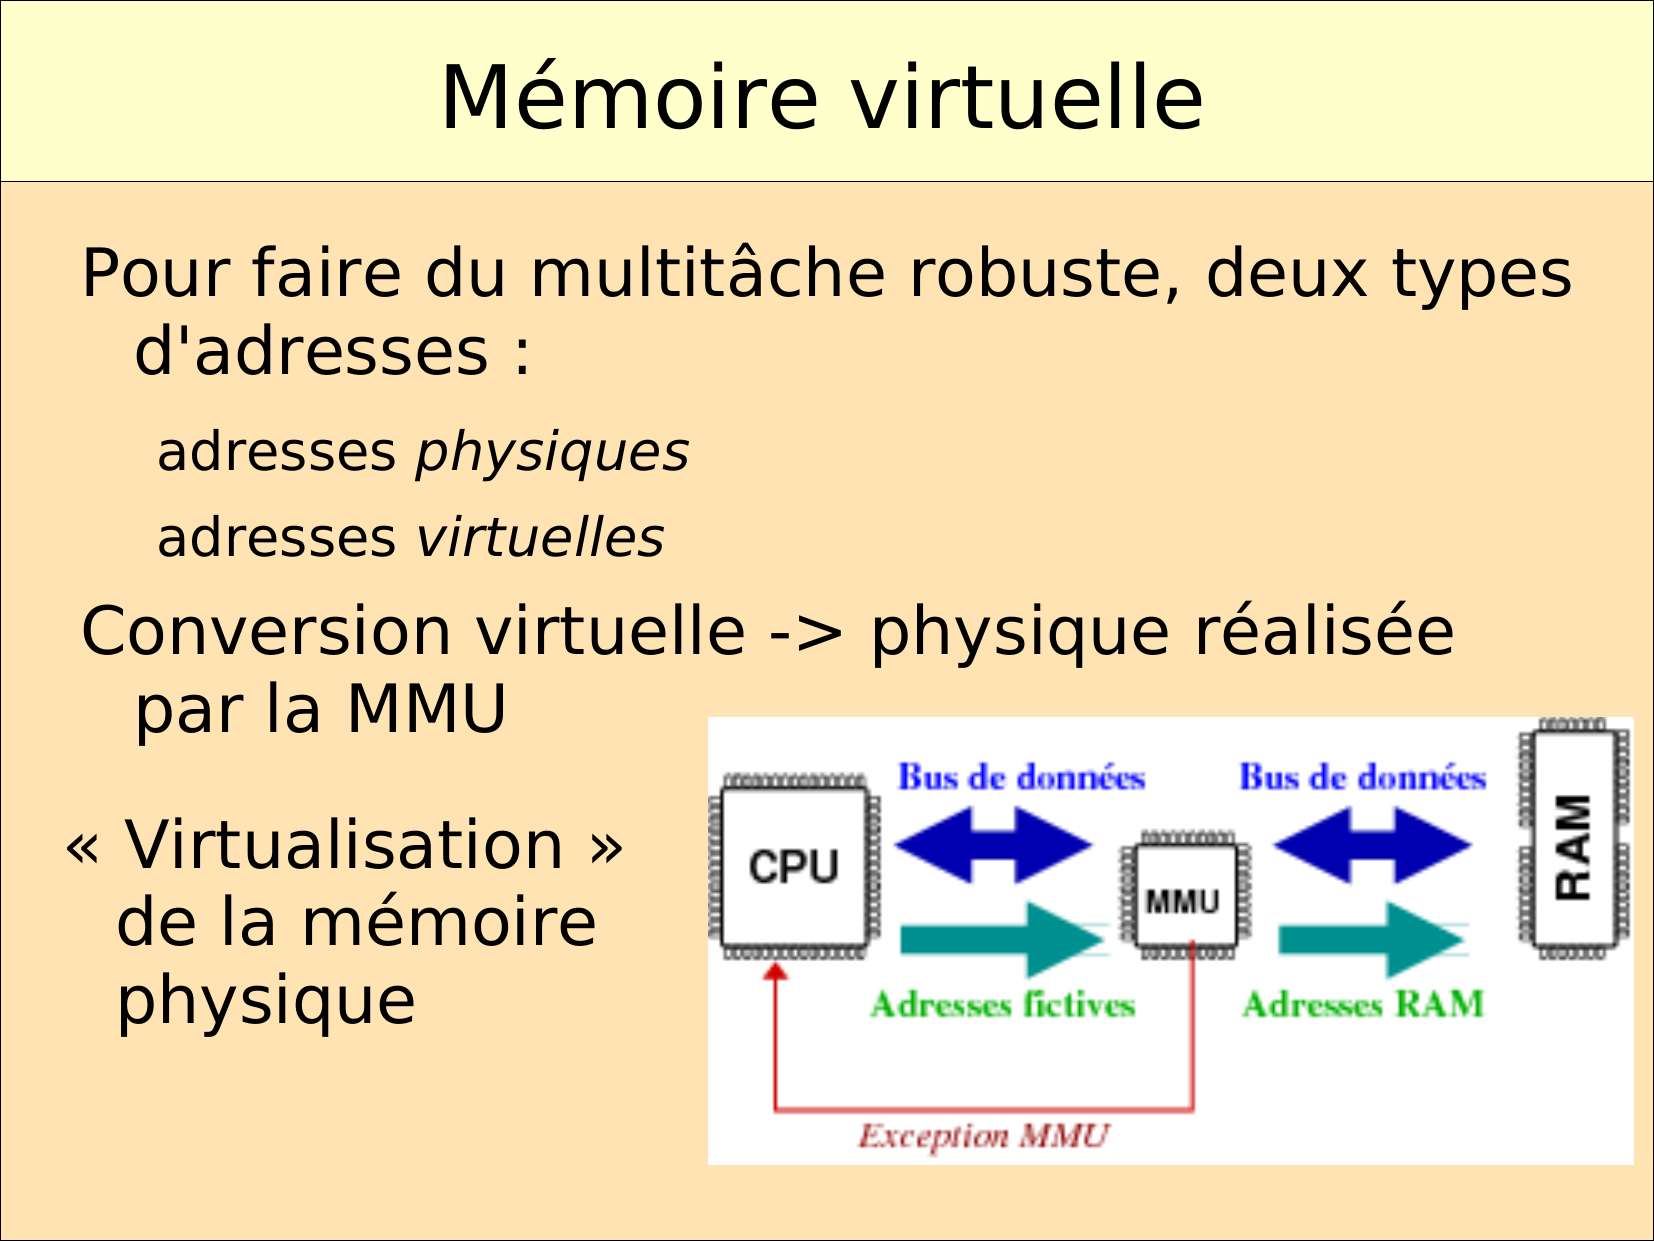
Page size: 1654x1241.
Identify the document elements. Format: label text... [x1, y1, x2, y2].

list Pour faire du multitâche robuste, deux types d'adresses : adresses physiques adresses virtuelles Conversion virtuelle -> physique réalisée par la MMU [62, 234, 1582, 1054]
picture [708, 717, 1634, 1165]
title Mémoire virtuelle [114, 38, 1531, 158]
list « Virtualisation » de la mémoire physique [44, 806, 696, 1103]
